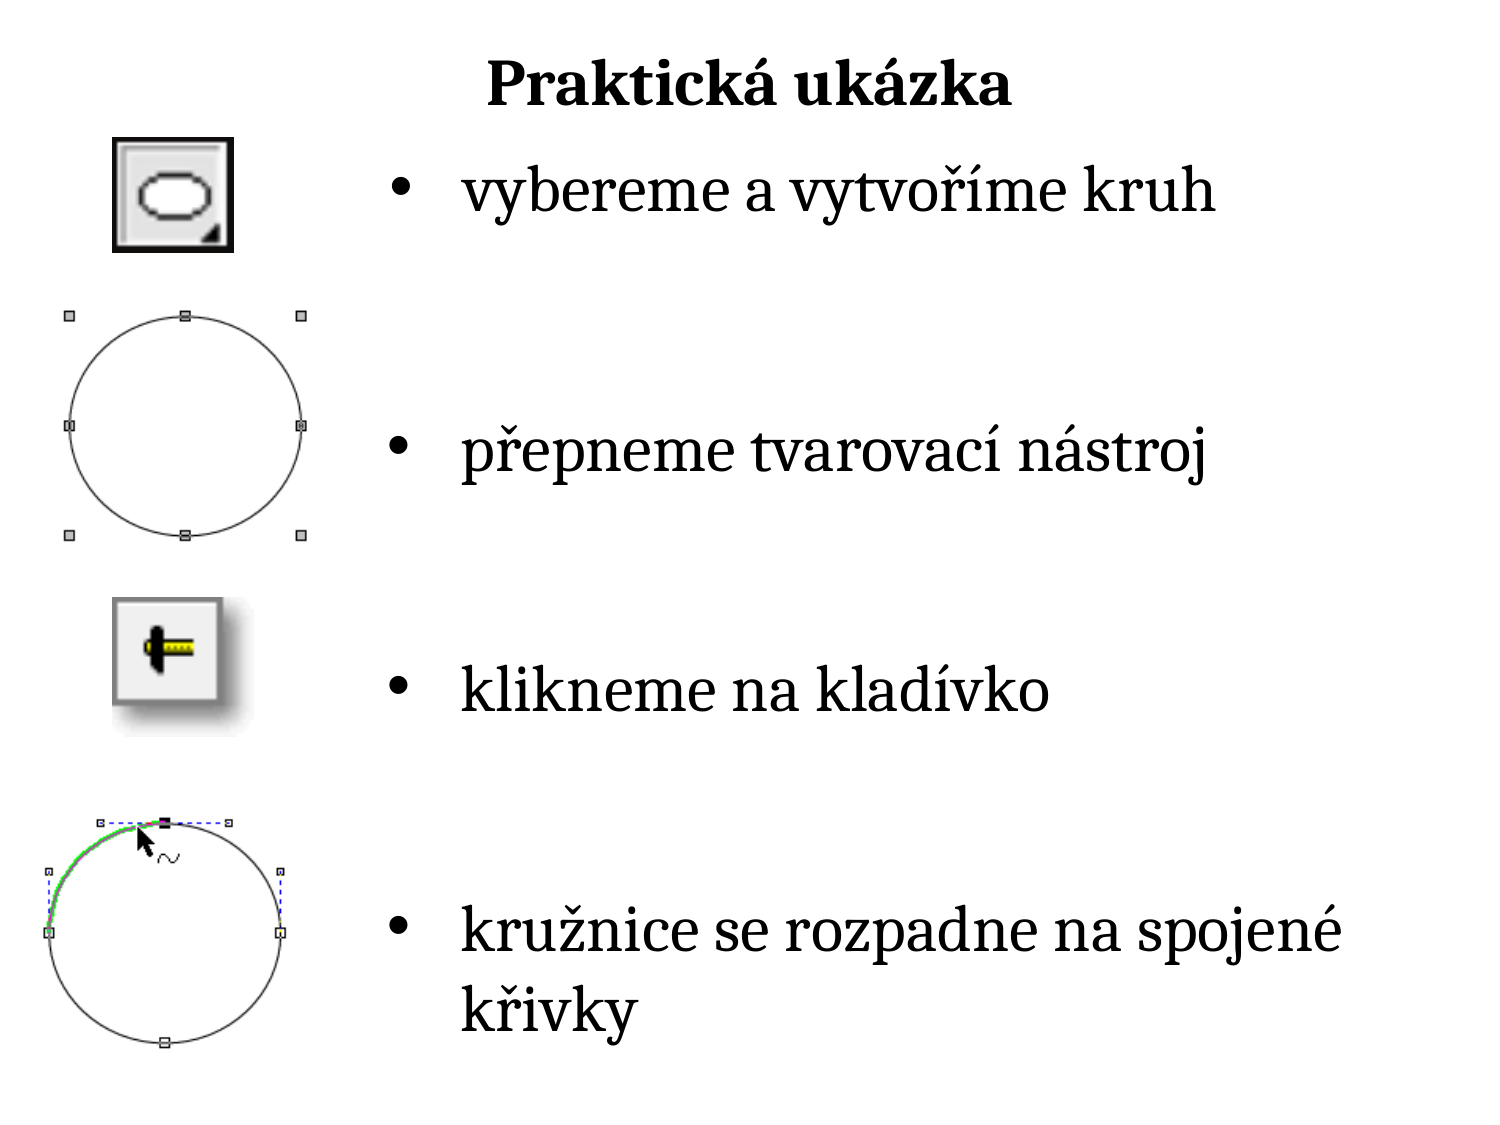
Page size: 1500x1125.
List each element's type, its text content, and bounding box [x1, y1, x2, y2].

picture [112, 137, 234, 253]
text_box přepneme tvarovací nástroj klikneme na kladívko kružnice se rozpadne na spojené křivky [372, 397, 1500, 1053]
picture [0, 267, 357, 737]
text_box Praktická ukázka [0, 30, 1500, 127]
picture [0, 774, 330, 1083]
text_box vybereme a vytvoříme kruh [360, 137, 1465, 233]
